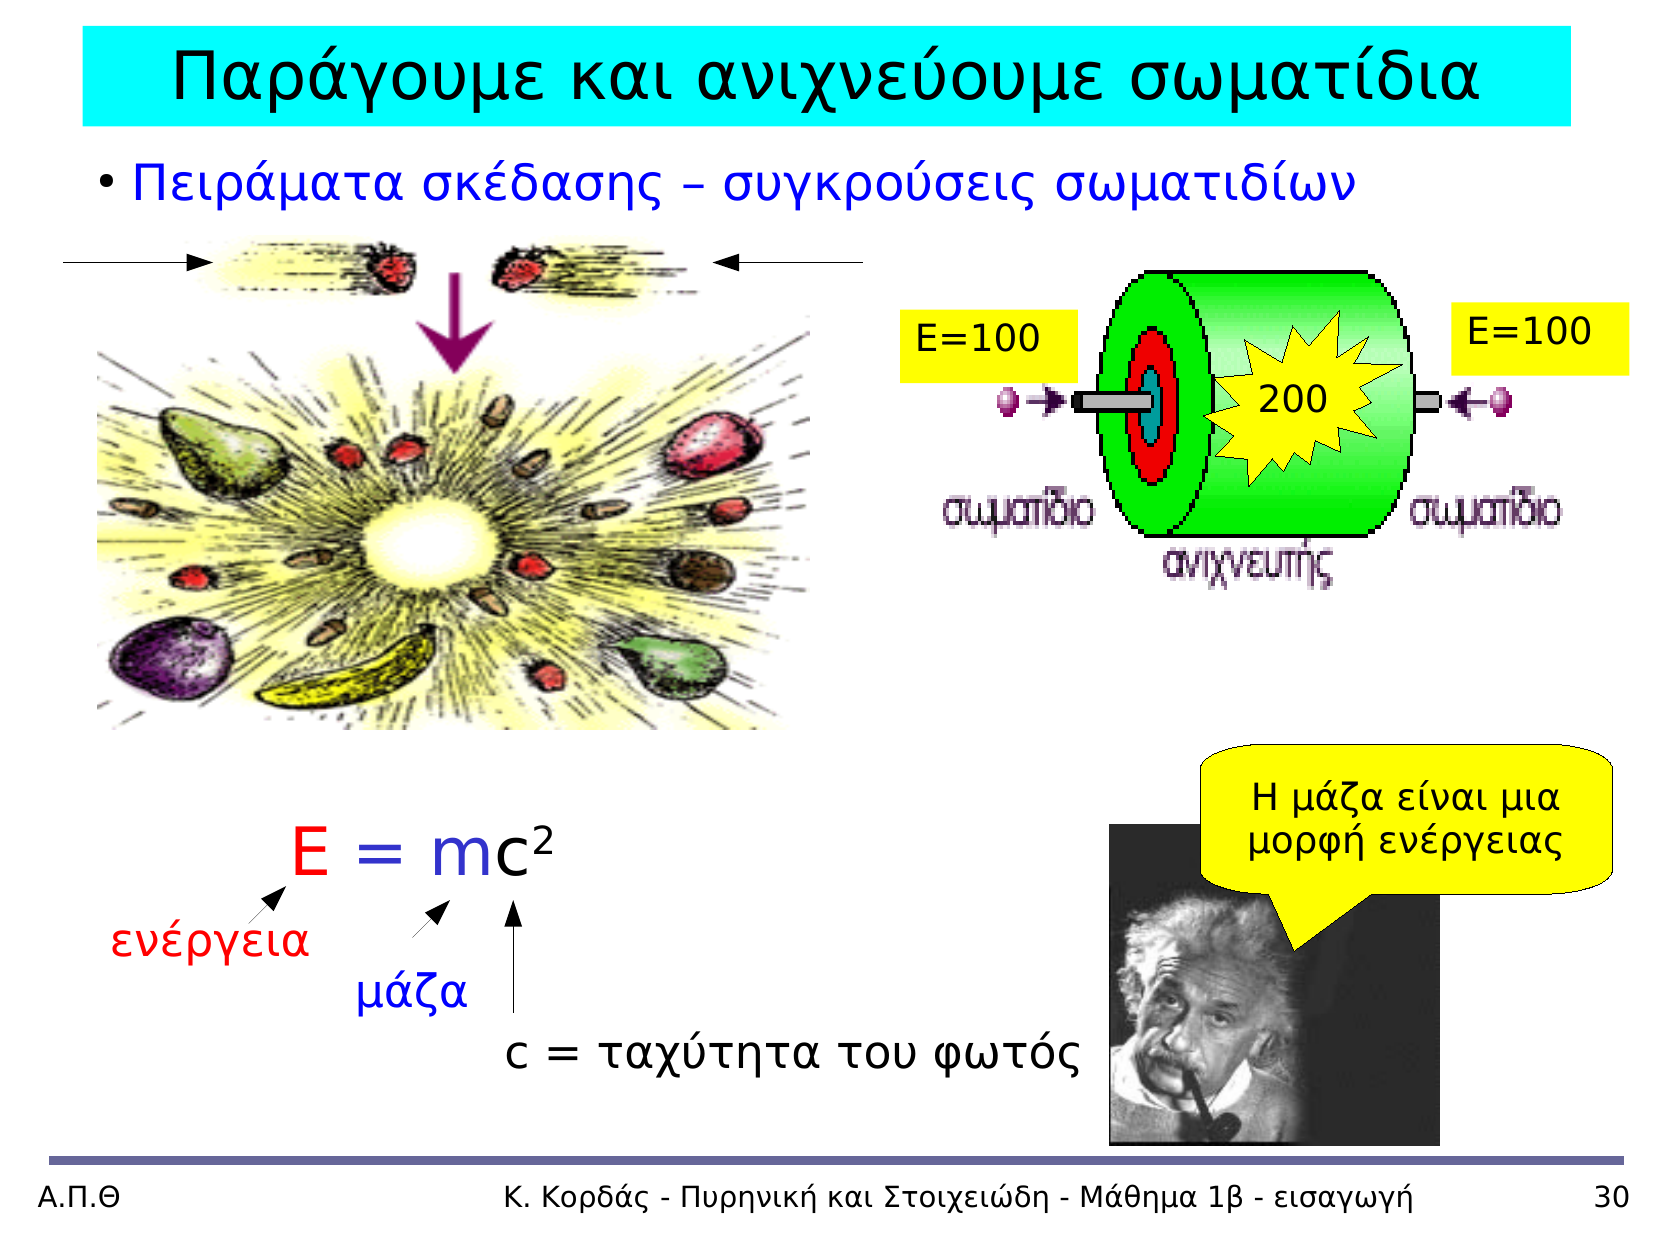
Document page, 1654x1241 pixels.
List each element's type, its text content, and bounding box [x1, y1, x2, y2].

text_box μάζα [339, 957, 485, 1026]
picture [1109, 824, 1440, 1146]
picture [97, 235, 810, 730]
text_box 200 [1203, 310, 1403, 487]
text_box Πειράματα σκέδασης – συγκρούσεις σωματιδίων [82, 146, 1373, 220]
text_box ενέργεια [94, 906, 326, 976]
title Παράγουμε και ανιχνεύουμε σωματίδια [82, 25, 1571, 127]
text_box E=100 [900, 309, 1078, 384]
picture [940, 262, 1567, 599]
text_box E=100 [1451, 302, 1630, 376]
text_box c = ταχύτητα του φωτός [489, 1018, 1099, 1088]
text_box E = mc2 [274, 805, 734, 899]
text_box Η μάζα είναι μια μορφή ενέργειας [1200, 744, 1613, 952]
